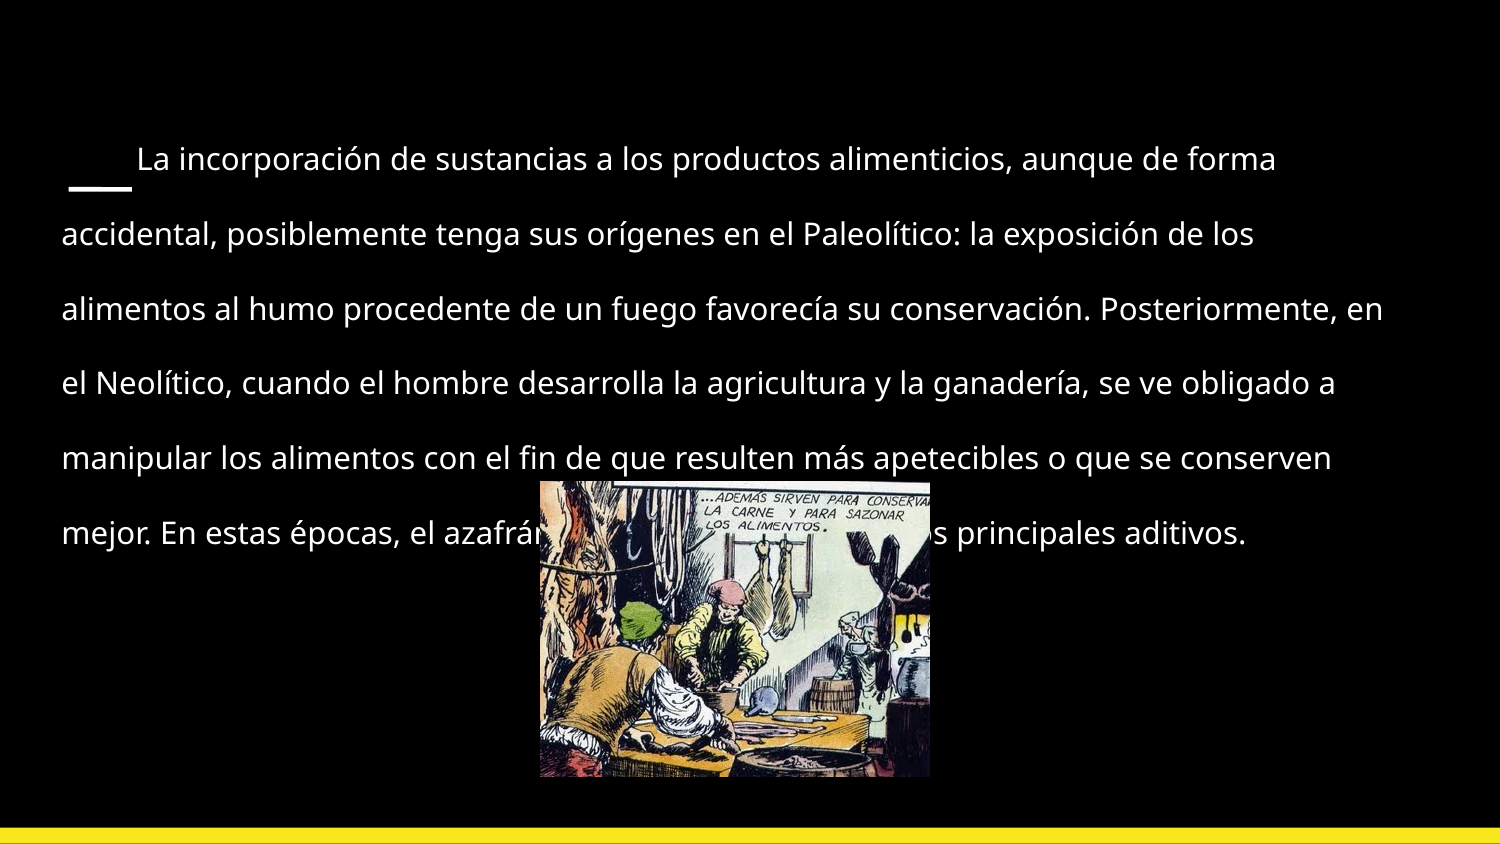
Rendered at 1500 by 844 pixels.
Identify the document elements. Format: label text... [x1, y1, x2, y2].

list La incorporación de sustancias a los productos alimenticios, aunque de forma accidental, posiblemente tenga sus orígenes en el Paleolítico: la exposición de los alimentos al humo procedente de un fuego favorecía su conservación. Posteriormente, en el Neolítico, cuando el hombre desarrolla la agricultura y la ganadería, se ve obligado a manipular los alimentos con el fin de que resulten más apetecibles o que se conserven mejor. En estas épocas, el azafrán, la sal o el vinagre eran los principales aditivos. [16, 86, 1415, 712]
picture [540, 481, 930, 777]
